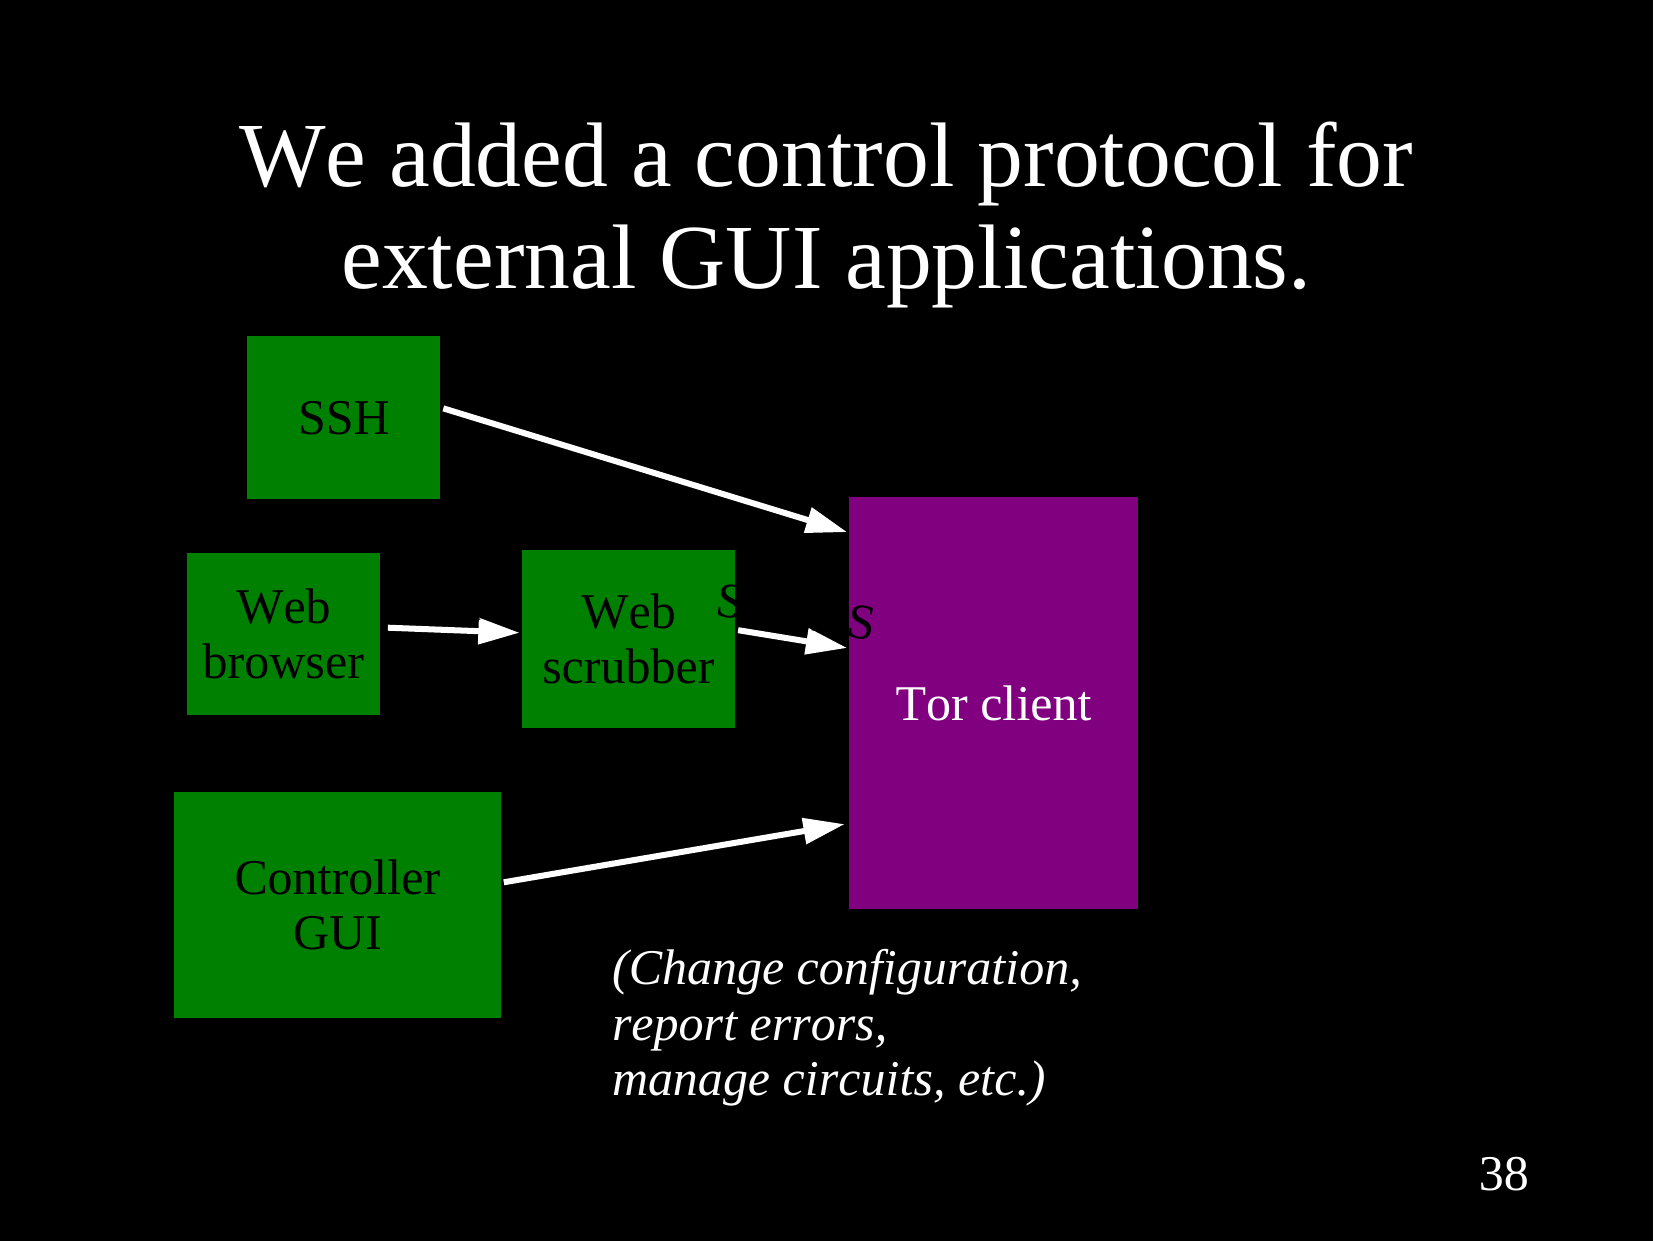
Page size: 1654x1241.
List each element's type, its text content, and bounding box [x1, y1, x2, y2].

text_box (Change configuration, report errors, manage circuits, etc.) [612, 940, 1083, 1120]
text_box Web browser [186, 552, 381, 716]
text_box Web scrubber [521, 549, 736, 729]
text_box [88, 330, 1653, 1135]
text_box Tor client [848, 496, 1139, 910]
text_box SSH [246, 335, 441, 500]
title We added a control protocol for external GUI applications. [121, 39, 1534, 374]
text_box Controller GUI [173, 791, 502, 1019]
